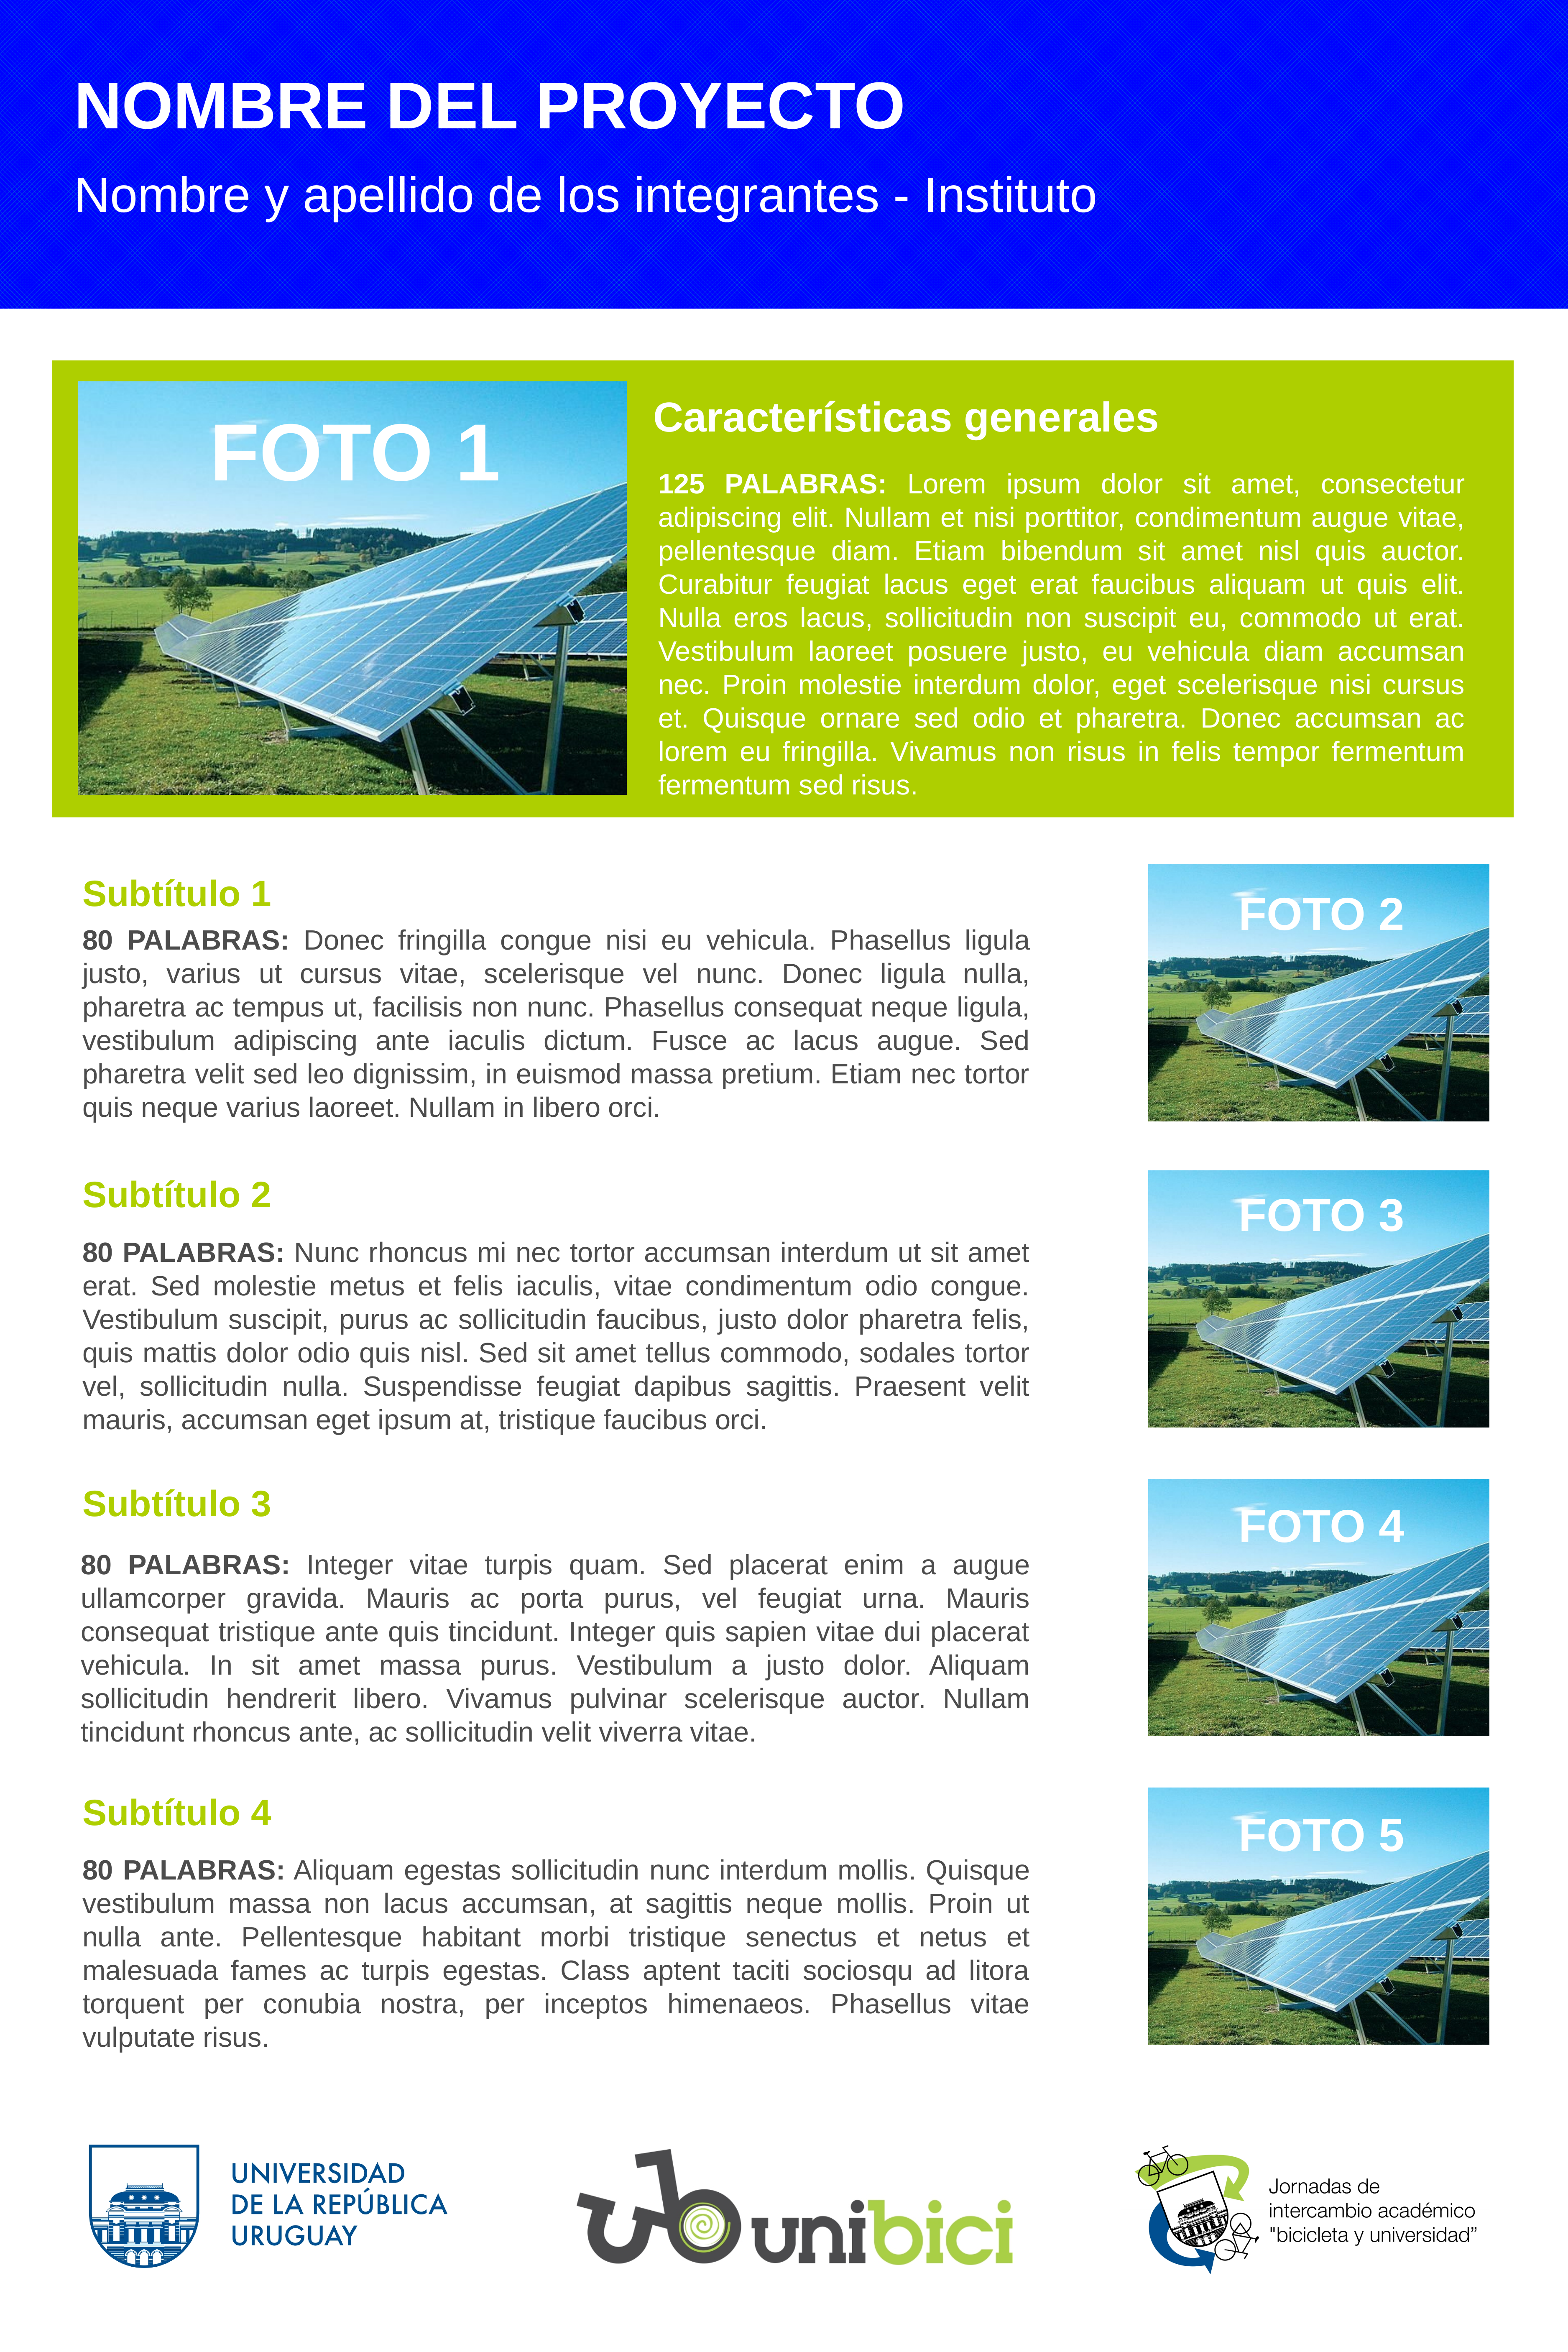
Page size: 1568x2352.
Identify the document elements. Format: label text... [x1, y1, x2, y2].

text_box FOTO 2 [1160, 880, 1484, 943]
picture [577, 2149, 1013, 2265]
text_box FOTO 5 [1160, 1801, 1484, 1864]
text_box Subtítulo 3 [76, 1476, 599, 1527]
picture [1121, 2111, 1489, 2308]
text_box Subtítulo 2 [76, 1167, 599, 1218]
subtitle NOMBRE DEL PROYECTO [68, 68, 1401, 215]
text_box FOTO 3 [1160, 1182, 1484, 1244]
text_box Nombre y apellido de los integrantes - Instituto [52, 158, 1385, 305]
text_box FOTO 1 [203, 396, 516, 500]
text_box [52, 360, 1514, 817]
text_box 80 PALABRAS: Donec fringilla congue nisi eu vehicula. Phasellus ligula justo, varius ut cursus vitae, scelerisque vel nunc. Donec ligula nulla, pharetra ac tempus ut, facilisis non nunc. Phasellus consequat neque ligula, vestibulum adipiscing ante iaculis dictum. Fusce ac lacus augue. Sed pharetra velit sed leo dignissim, in euismod massa pretium. Etiam nec tortor quis neque varius laoreet. Nullam in libero orci. [76, 918, 1037, 1126]
text_box FOTO 4 [1160, 1493, 1484, 1555]
text_box Subtítulo 4 [76, 1785, 599, 1836]
text_box 80 PALABRAS: Nunc rhoncus mi nec tortor accumsan interdum ut sit amet erat. Sed molestie metus et felis iaculis, vitae condimentum odio congue. Vestibulum suscipit, purus ac sollicitudin faucibus, justo dolor pharetra felis, quis mattis dolor odio quis nisl. Sed sit amet tellus commodo, sodales tortor vel, sollicitudin nulla. Suspendisse feugiat dapibus sagittis. Praesent velit mauris, accumsan eget ipsum at, tristique faucibus orci. [76, 1231, 1037, 1438]
picture [1148, 1788, 1489, 2045]
picture [1148, 1479, 1489, 1736]
picture [89, 2145, 447, 2268]
text_box 80 PALABRAS: Aliquam egestas sollicitudin nunc interdum mollis. Quisque vestibulum massa non lacus accumsan, at sagittis neque mollis. Proin ut nulla ante. Pellentesque habitant morbi tristique senectus et netus et malesuada fames ac turpis egestas. Class aptent taciti sociosqu ad litora torquent per conubia nostra, per inceptos himenaeos. Phasellus vitae vulputate risus. [76, 1849, 1037, 2056]
text_box 80 PALABRAS: Integer vitae turpis quam. Sed placerat enim a augue ullamcorper gravida. Mauris ac porta purus, vel feugiat urna. Mauris consequat tristique ante quis tincidunt. Integer quis sapien vitae dui placerat vehicula. In sit amet massa purus. Vestibulum a justo dolor. Aliquam sollicitudin hendrerit libero. Vivamus pulvinar scelerisque auctor. Nullam tincidunt rhoncus ante, ac sollicitudin velit viverra vitae. [74, 1543, 1037, 1751]
picture [1148, 1170, 1489, 1428]
text_box Subtítulo 1 [76, 866, 599, 917]
picture [1148, 864, 1489, 1121]
text_box 125 PALABRAS: Lorem ipsum dolor sit amet, consectetur adipiscing elit. Nullam et nisi porttitor, condimentum augue vitae, pellentesque diam. Etiam bibendum sit amet nisl quis auctor. Curabitur feugiat lacus eget erat faucibus aliquam ut quis elit. Nulla eros lacus, sollicitudin non suscipit eu, commodo ut erat. Vestibulum laoreet posuere justo, eu vehicula diam accumsan nec. Proin molestie interdum dolor, eget scelerisque nisi cursus et. Quisque ornare sed odio et pharetra. Donec accumsan ac lorem eu fringilla. Vivamus non risus in felis tempor fermentum fermentum sed risus. [651, 462, 1473, 804]
text_box Características generales [646, 386, 1279, 444]
picture [78, 381, 627, 795]
text_box [0, 0, 1568, 309]
